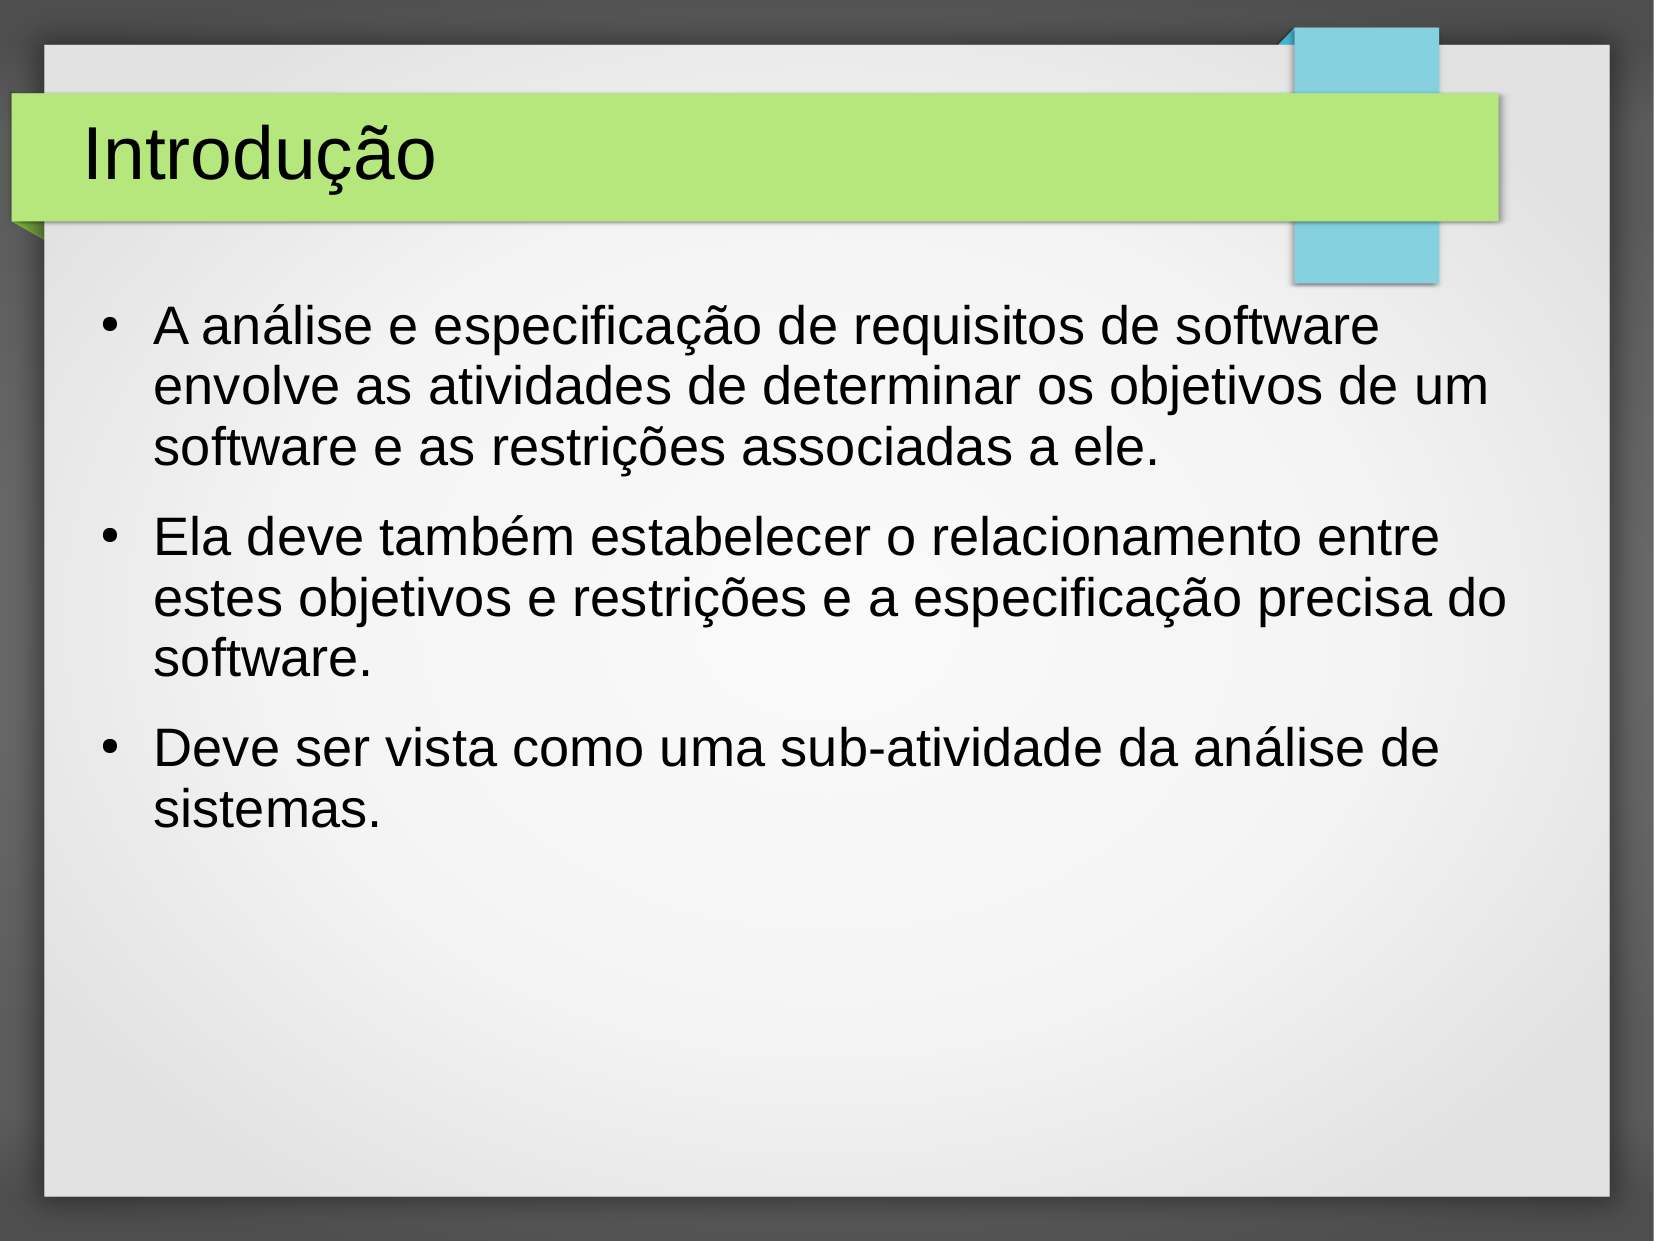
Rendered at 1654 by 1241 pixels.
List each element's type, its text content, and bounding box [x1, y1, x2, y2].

picture [0, 0, 1654, 1241]
list A análise e especificação de requisitos de software envolve as atividades de determinar os objetivos de um software e as restrições associadas a ele. Ela deve também estabelecer o relacionamento entre estes objetivos e restrições e a especificação precisa do software. Deve ser vista como uma sub-atividade da análise de sistemas. [82, 295, 1571, 1015]
title Introdução [82, 94, 1264, 213]
